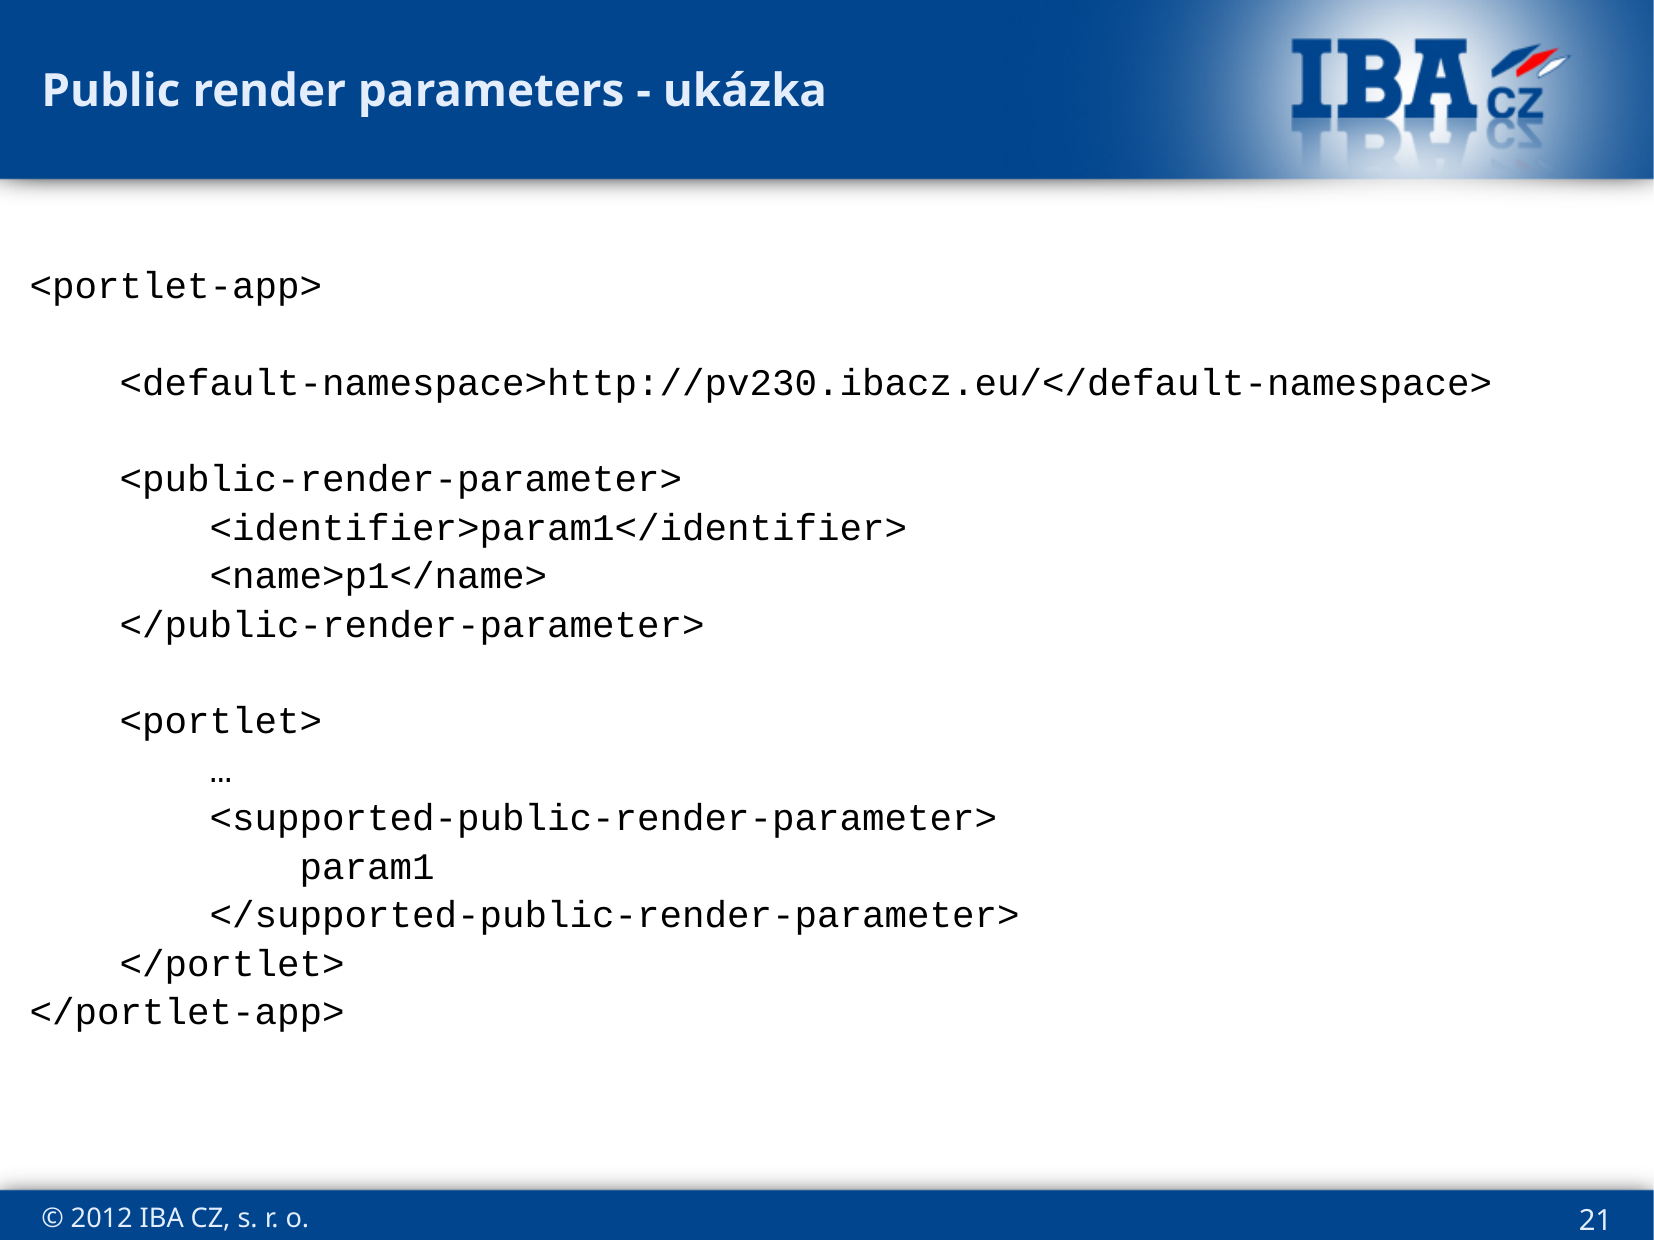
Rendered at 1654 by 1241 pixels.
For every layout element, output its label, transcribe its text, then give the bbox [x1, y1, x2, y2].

picture [0, 0, 1654, 1240]
title Public render parameters - ukázka [41, 0, 1093, 178]
list <portlet-app> <default-namespace>http://pv230.ibacz.eu/</default-namespace> <public-render-parameter> <identifier>param1</identifier> <name>p1</name> </public-render-parameter> <portlet> … <supported-public-render-parameter> param1 </supported-public-render-parameter> </portlet> </portlet-app> [29, 218, 1625, 1038]
